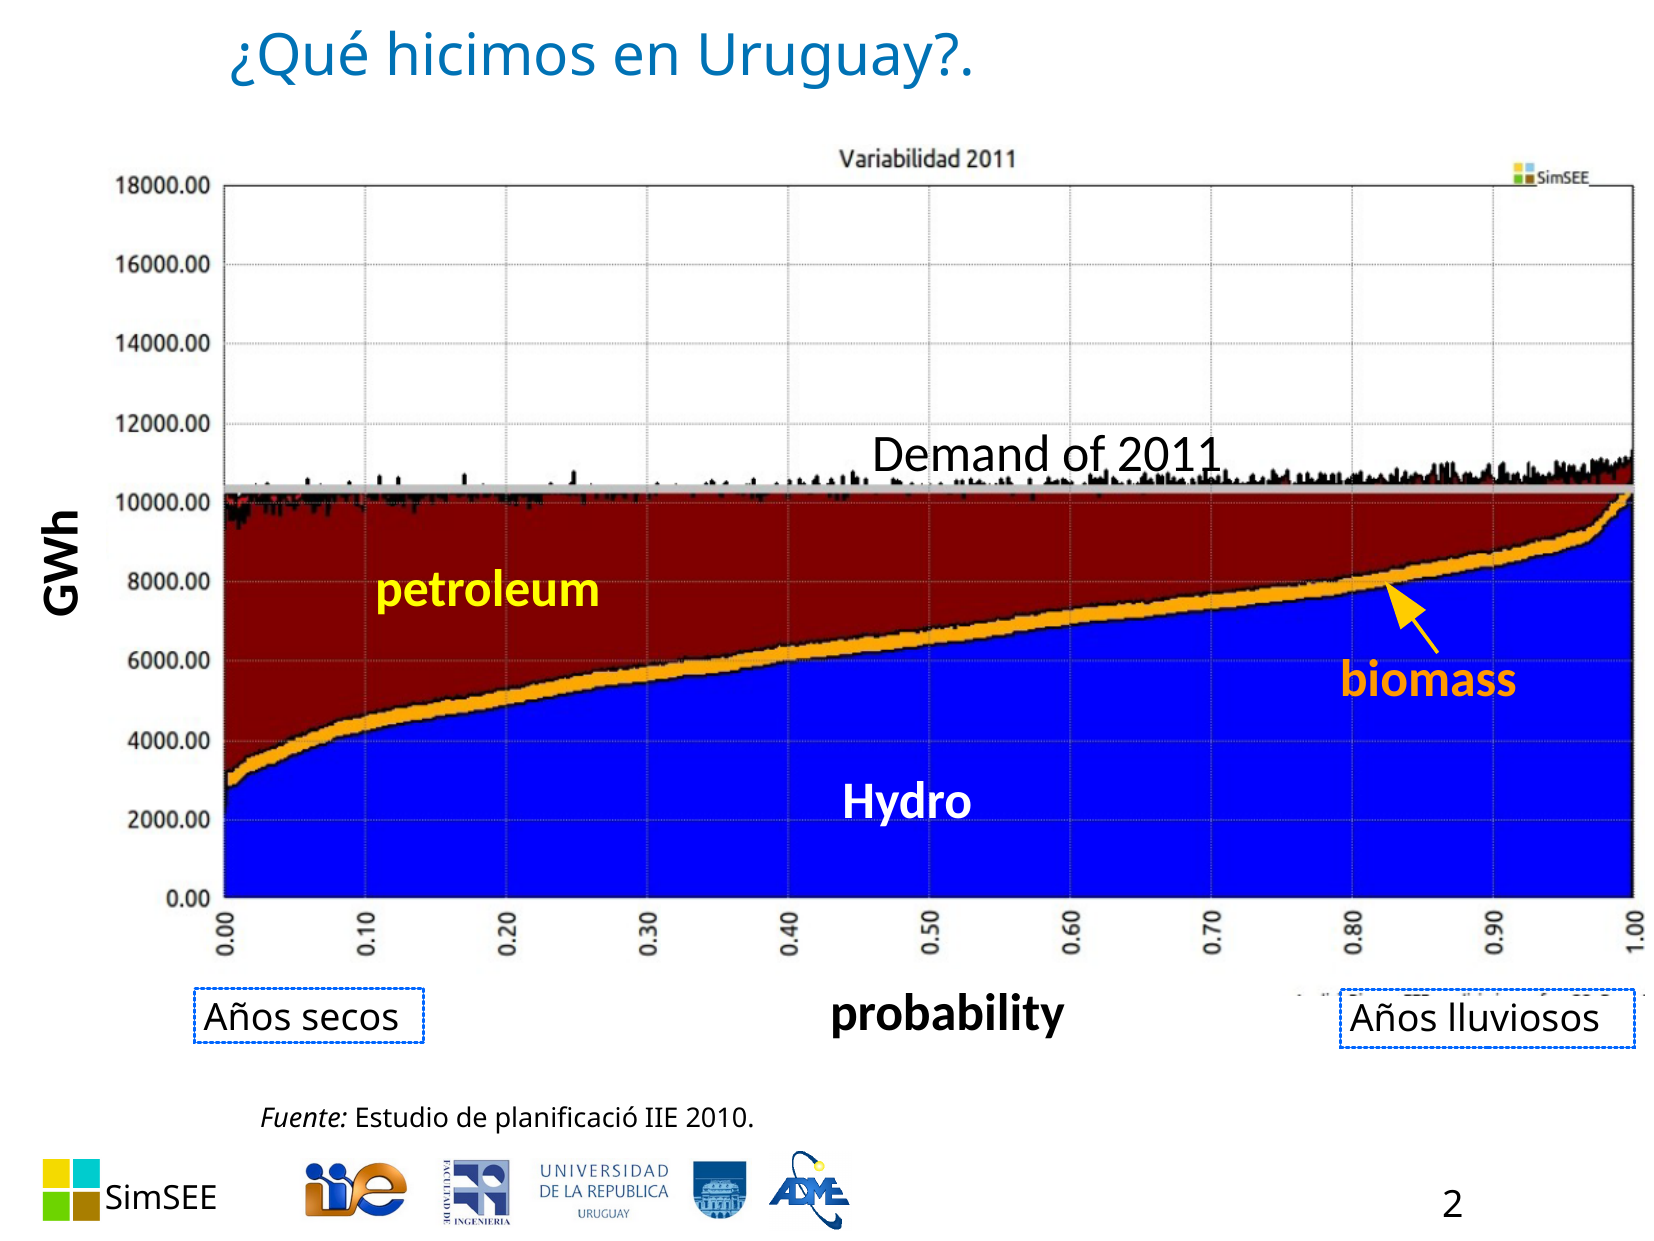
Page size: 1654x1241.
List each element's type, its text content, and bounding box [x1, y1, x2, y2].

text_box Años secos [194, 988, 424, 1036]
text_box Años lluviosos [1340, 989, 1635, 1048]
picture [41, 1157, 102, 1223]
picture [769, 1151, 852, 1231]
picture [17, 144, 1645, 1050]
text_box Fuente: Estudio de planificació IIE 2010. [245, 1091, 1515, 1138]
title ¿Qué hicimos en Uruguay?. [224, 24, 1279, 93]
picture [295, 1154, 752, 1230]
